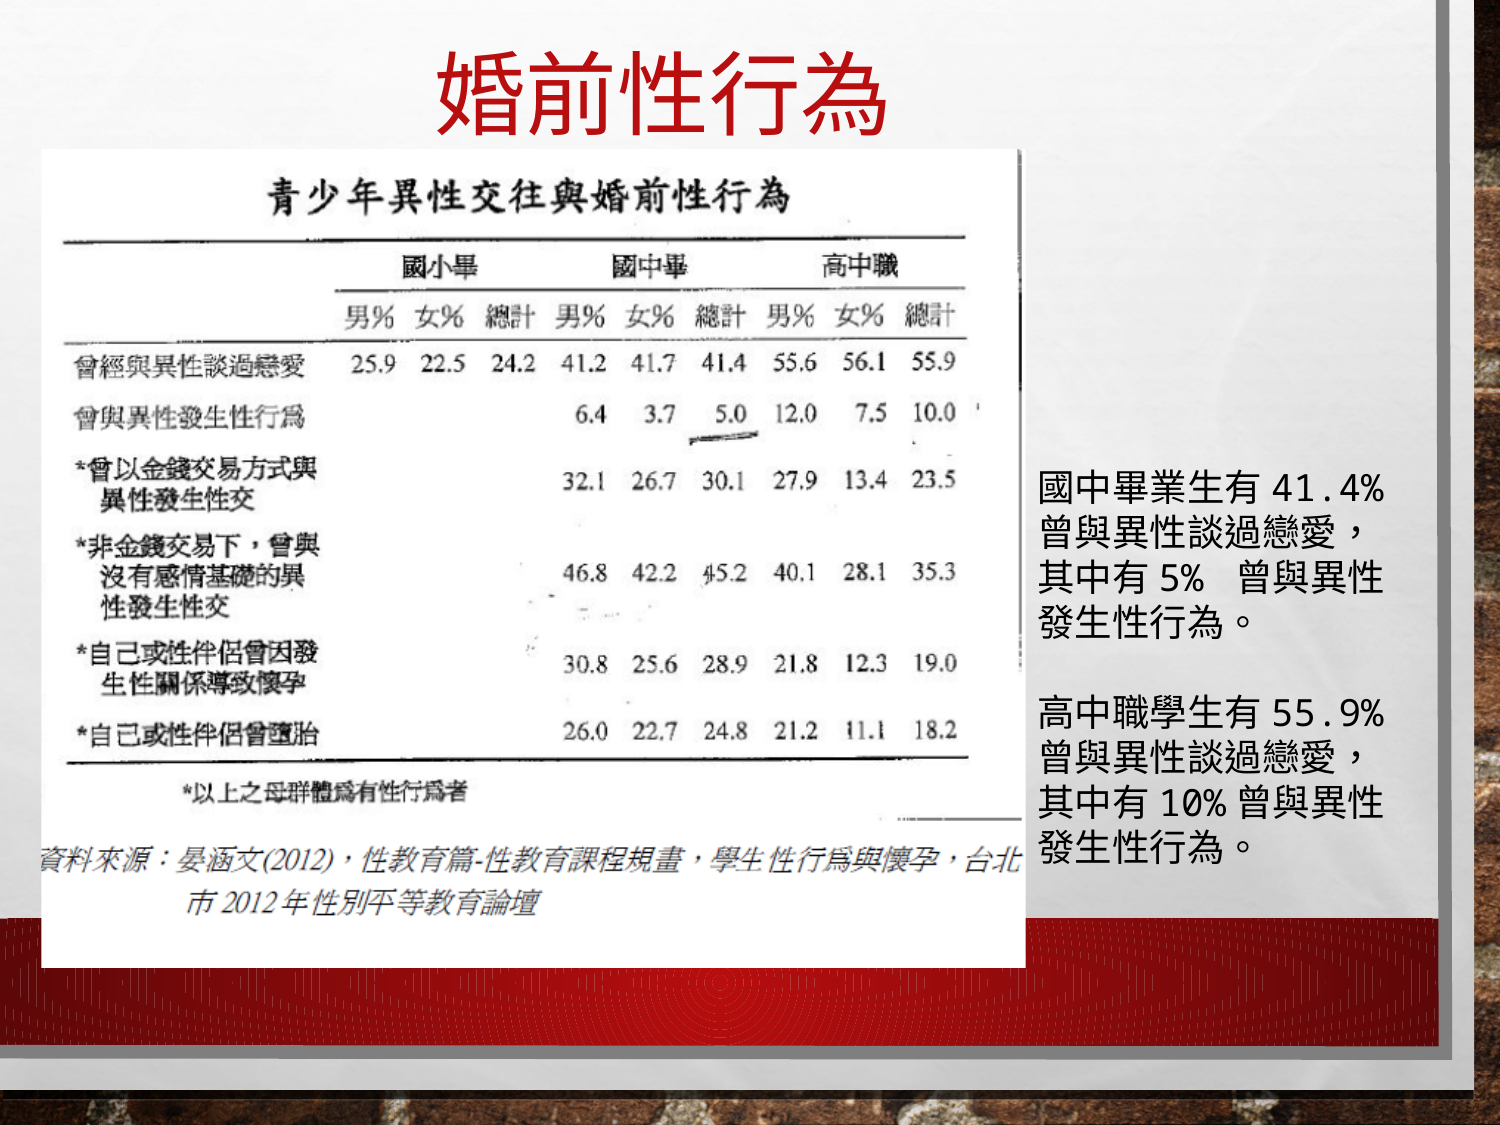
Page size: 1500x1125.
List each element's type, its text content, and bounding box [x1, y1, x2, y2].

title 婚前性行為 [0, 4, 1345, 193]
text_box 國中畢業生有41.4% 曾與異性談過戀愛，其中有5% 曾與異性發生性行為。 高中職學生有55.9% 曾與異性談過戀愛，其中有10%曾與異性發生性行為。 [1022, 456, 1421, 921]
picture [41, 149, 1026, 968]
